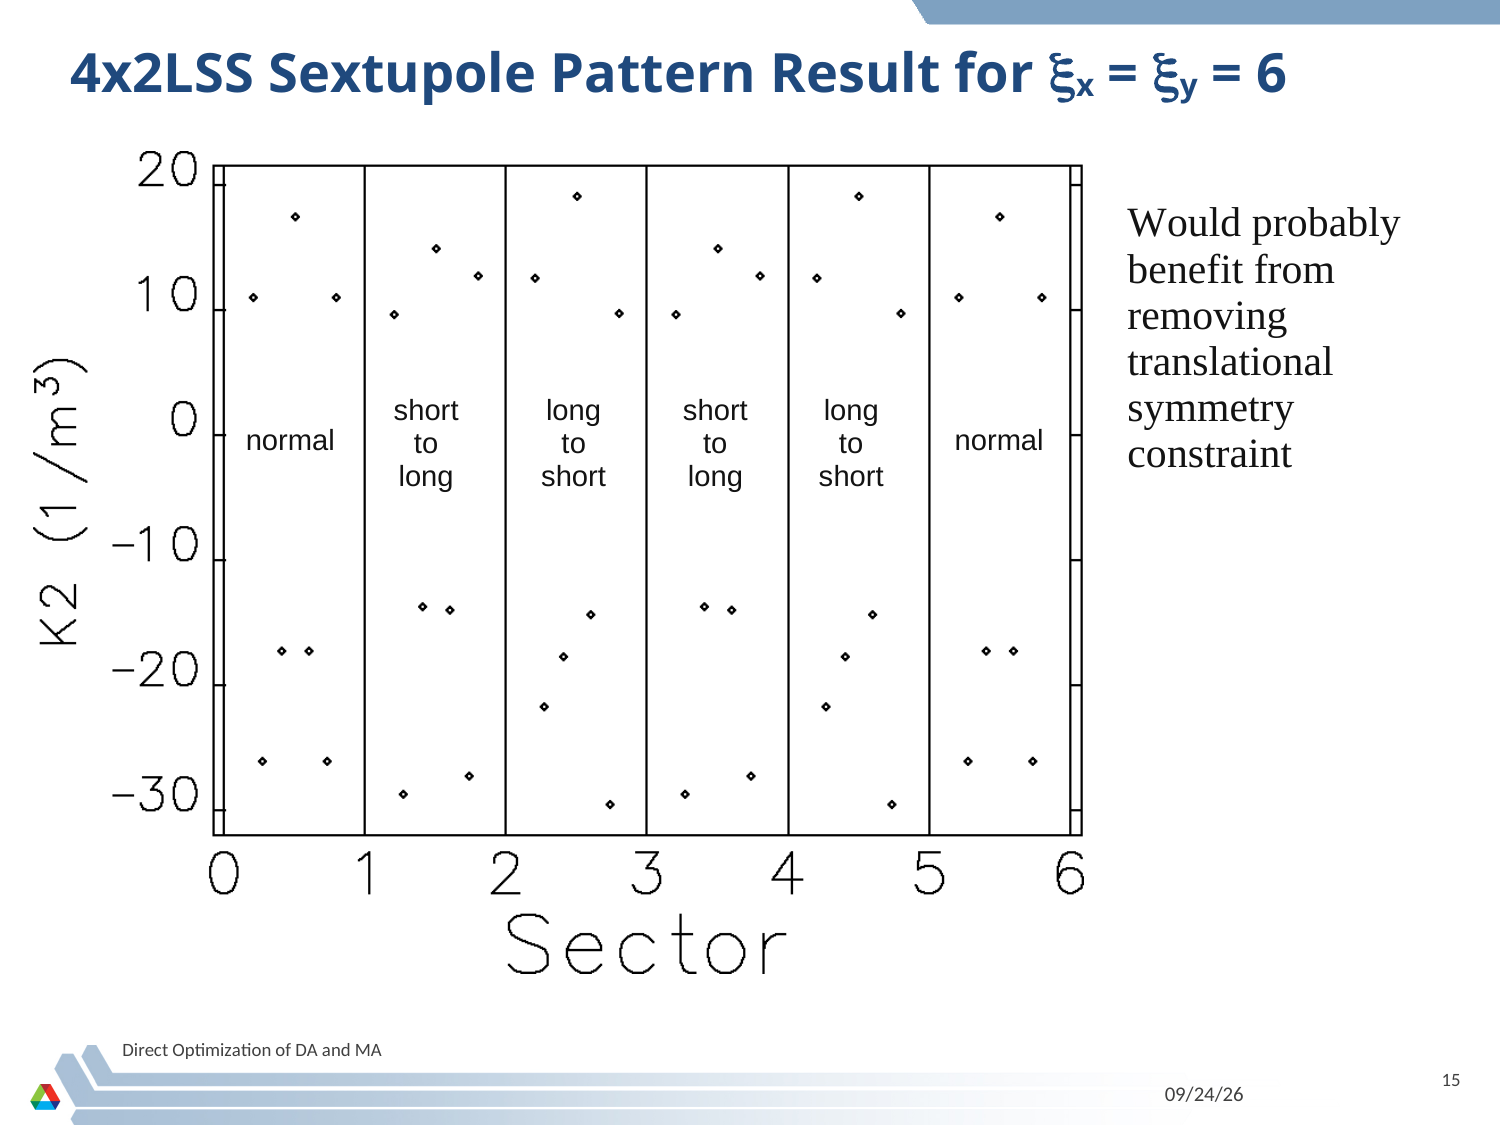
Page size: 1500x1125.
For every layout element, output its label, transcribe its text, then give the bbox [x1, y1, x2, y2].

text_box long to short [803, 386, 898, 501]
text_box short to long [668, 386, 762, 501]
text_box short to long [378, 386, 473, 501]
picture [0, 0, 1500, 26]
text_box Would probably benefit from removing translational symmetry constraint [1112, 192, 1451, 485]
picture [0, 1037, 1500, 1125]
title 4x2LSS Sextupole Pattern Result for x = y = 6 [55, 20, 1361, 122]
text_box normal [231, 416, 349, 465]
picture [33, 151, 1084, 974]
text_box normal [939, 416, 1057, 465]
text_box long to short [526, 386, 620, 501]
